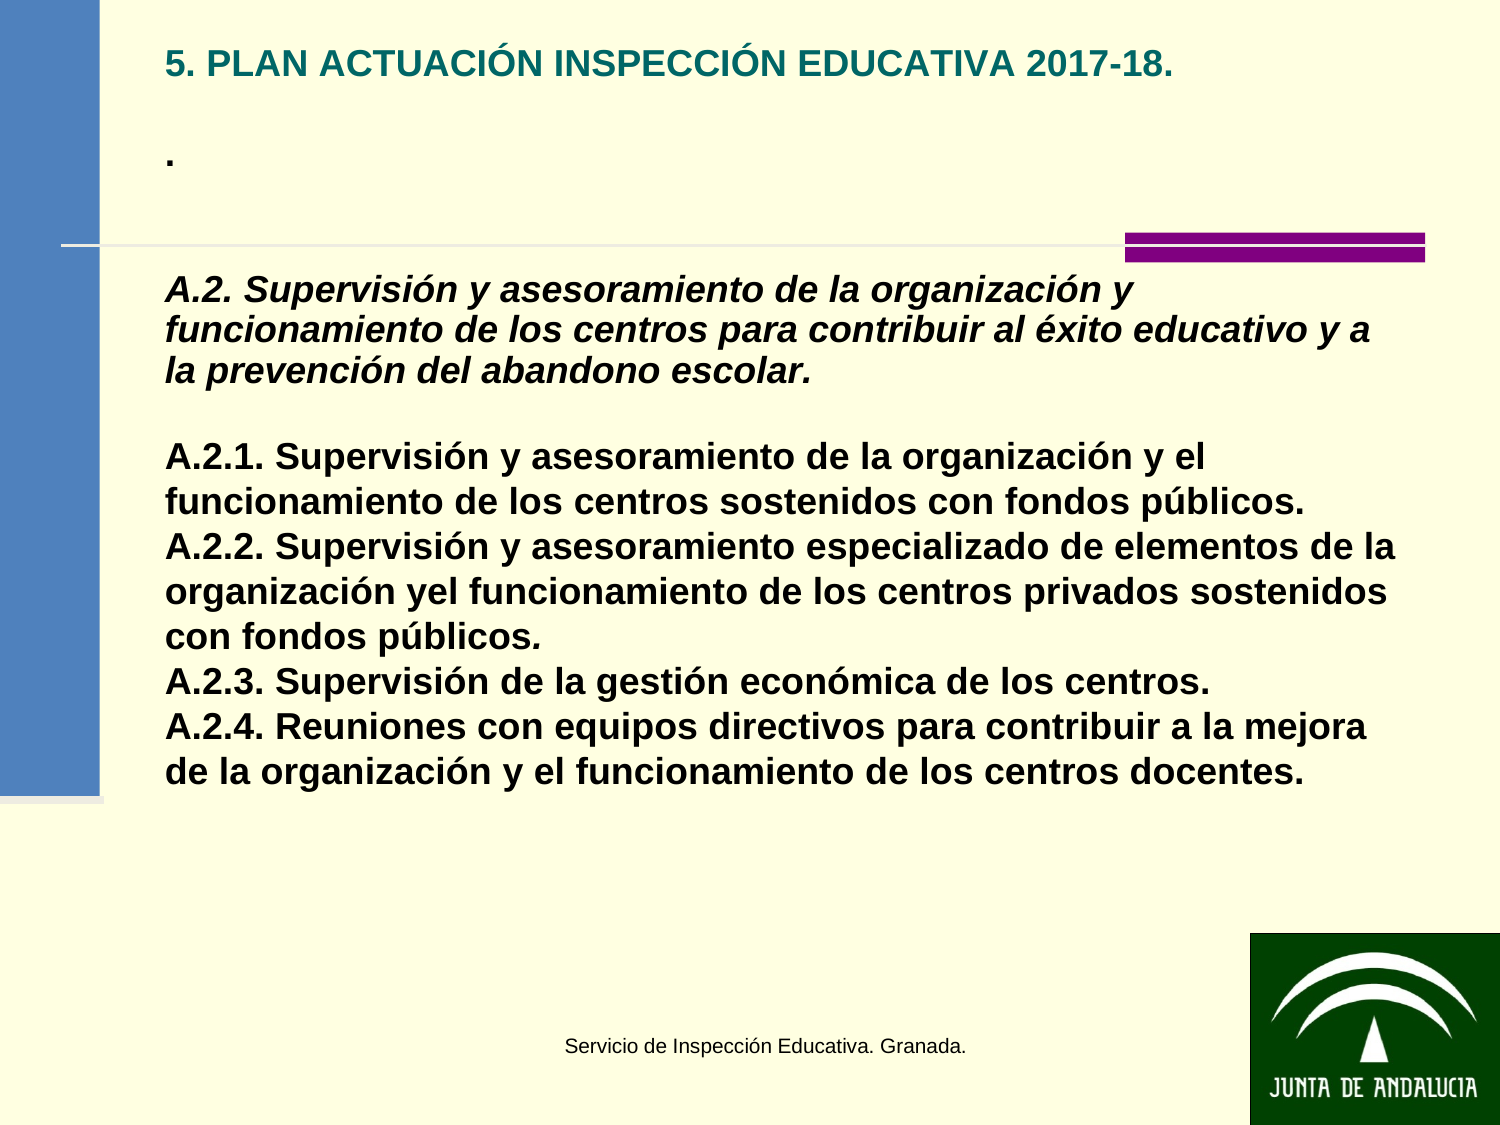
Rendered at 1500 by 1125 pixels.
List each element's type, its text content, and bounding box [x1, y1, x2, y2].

text_box 5. PLAN ACTUACIÓN INSPECCIÓN EDUCATIVA 2017-18. . [150, 45, 1426, 234]
text_box A.2. Supervisión y asesoramiento de la organización y funcionamiento de los centros para contribuir al éxito educativo y a la prevención del abandono escolar. A.2.1. Supervisión y asesoramiento de la organización y el funcionamiento de los centros sostenidos con fondos públicos. A.2.2. Supervisión y asesoramiento especializado de elementos de la organización yel funcionamiento de los centros privados sostenidos con fondos públicos. A.2.3. Supervisión de la gestión económica de los centros. A.2.4. Reuniones con equipos directivos para contribuir a la mejora de la organización y el funcionamiento de los centros docentes. [150, 262, 1426, 1006]
picture [1250, 933, 1500, 1125]
text_box Servicio de Inspección Educativa. Granada. [549, 1025, 1038, 1101]
